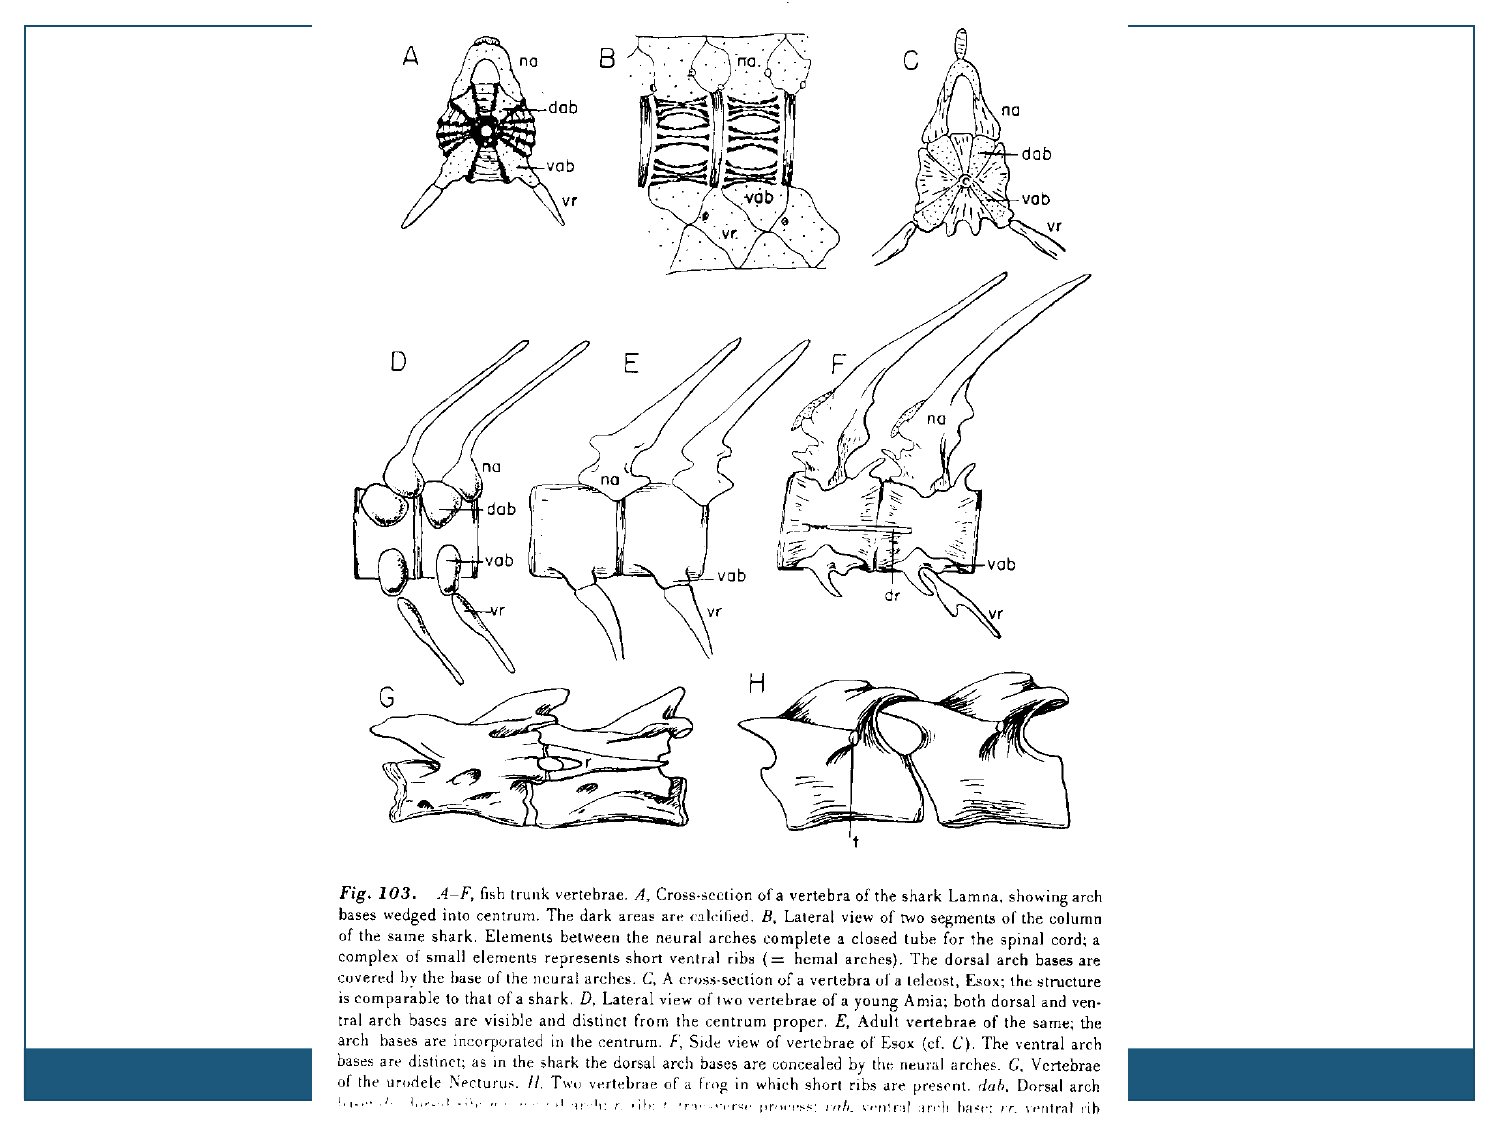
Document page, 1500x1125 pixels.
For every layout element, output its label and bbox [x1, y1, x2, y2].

picture [312, 0, 1128, 1125]
